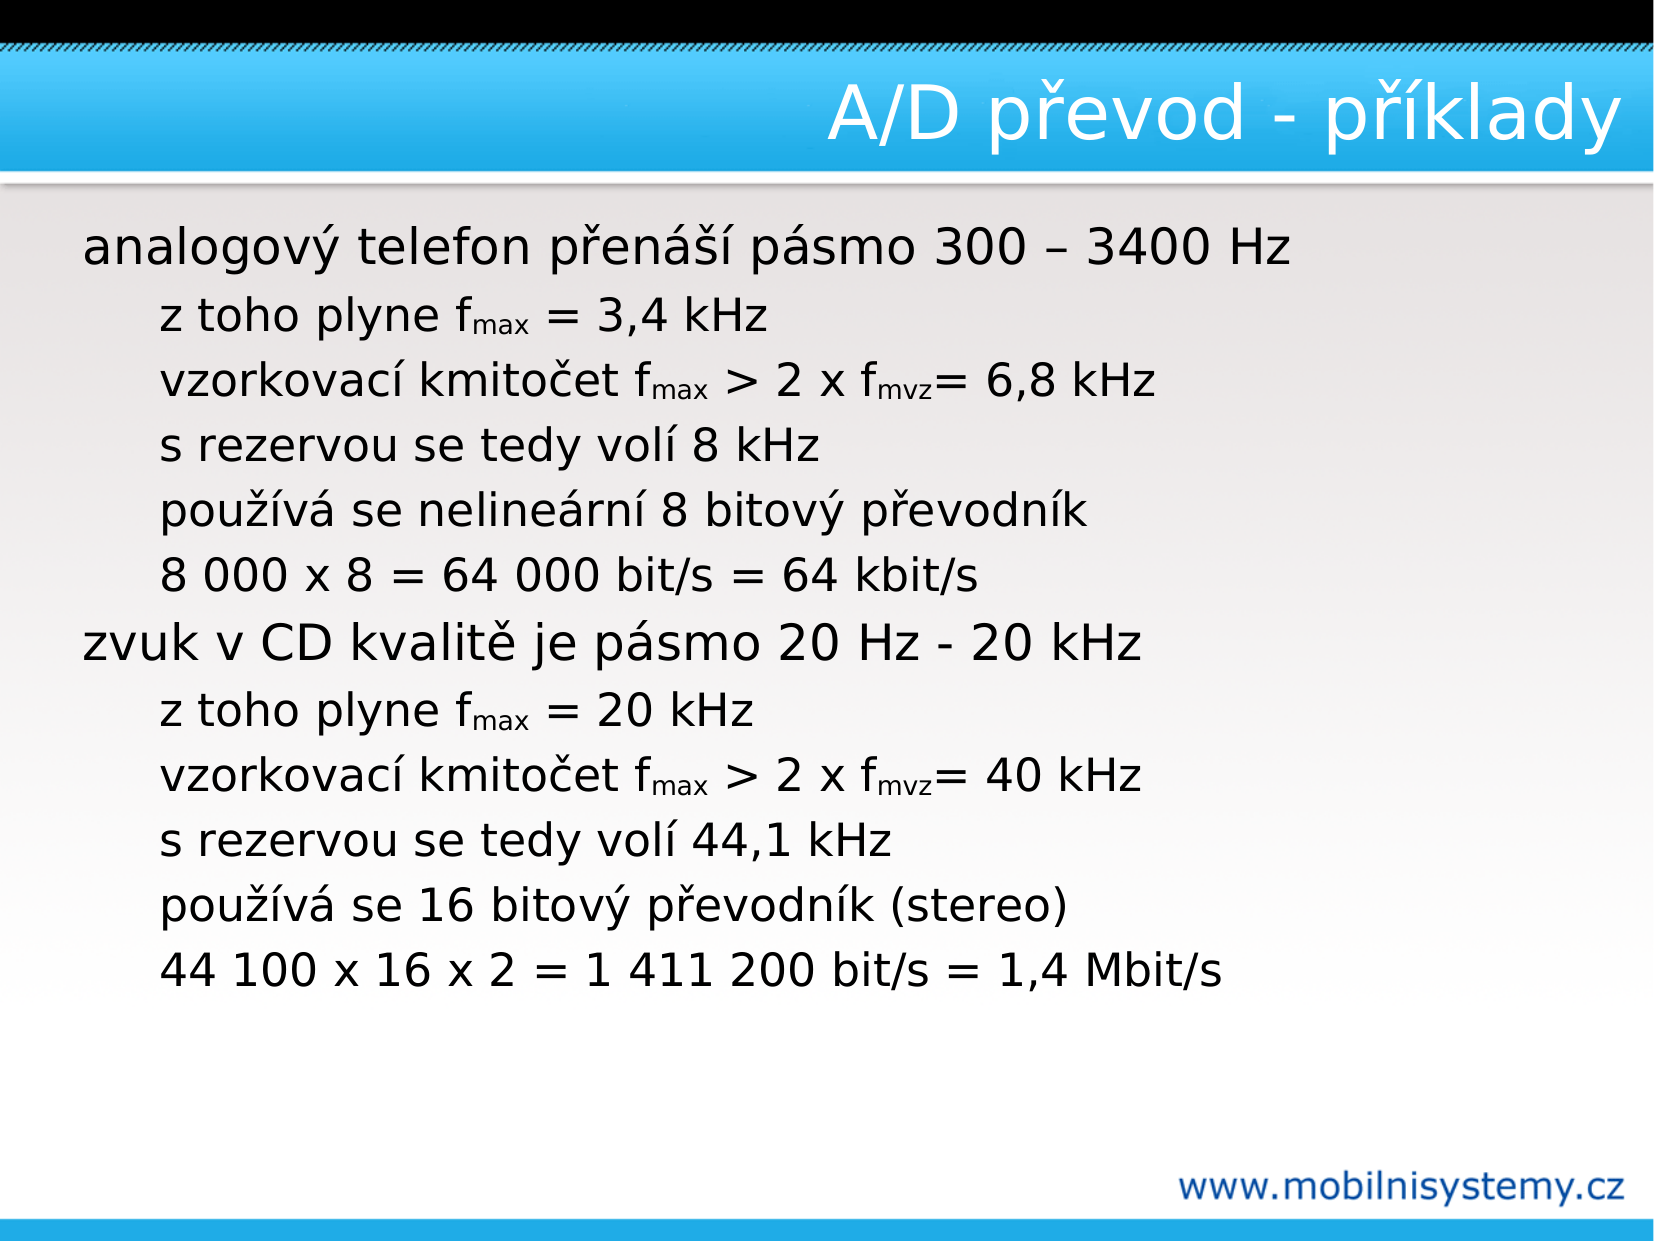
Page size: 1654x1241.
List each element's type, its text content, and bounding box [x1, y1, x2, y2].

picture [0, 0, 1654, 1241]
title A/D převod - příklady [29, 49, 1625, 178]
list analogový telefon přenáší pásmo 300 – 3400 Hz z toho plyne fmax = 3,4 kHz vzorkovací kmitočet fmax > 2 x fmvz= 6,8 kHz s rezervou se tedy volí 8 kHz používá se nelineární 8 bitový převodník 8 000 x 8 = 64 000 bit/s = 64 kbit/s zvuk v CD kvalitě je pásmo 20 Hz - 20 kHz z toho plyne fmax = 20 kHz vzorkovací kmitočet fmax > 2 x fmvz= 40 kHz s rezervou se tedy volí 44,1 kHz používá se 16 bitový převodník (stereo) 44 100 x 16 x 2 = 1 411 200 bit/s = 1,4 Mbit/s [64, 218, 1565, 1093]
